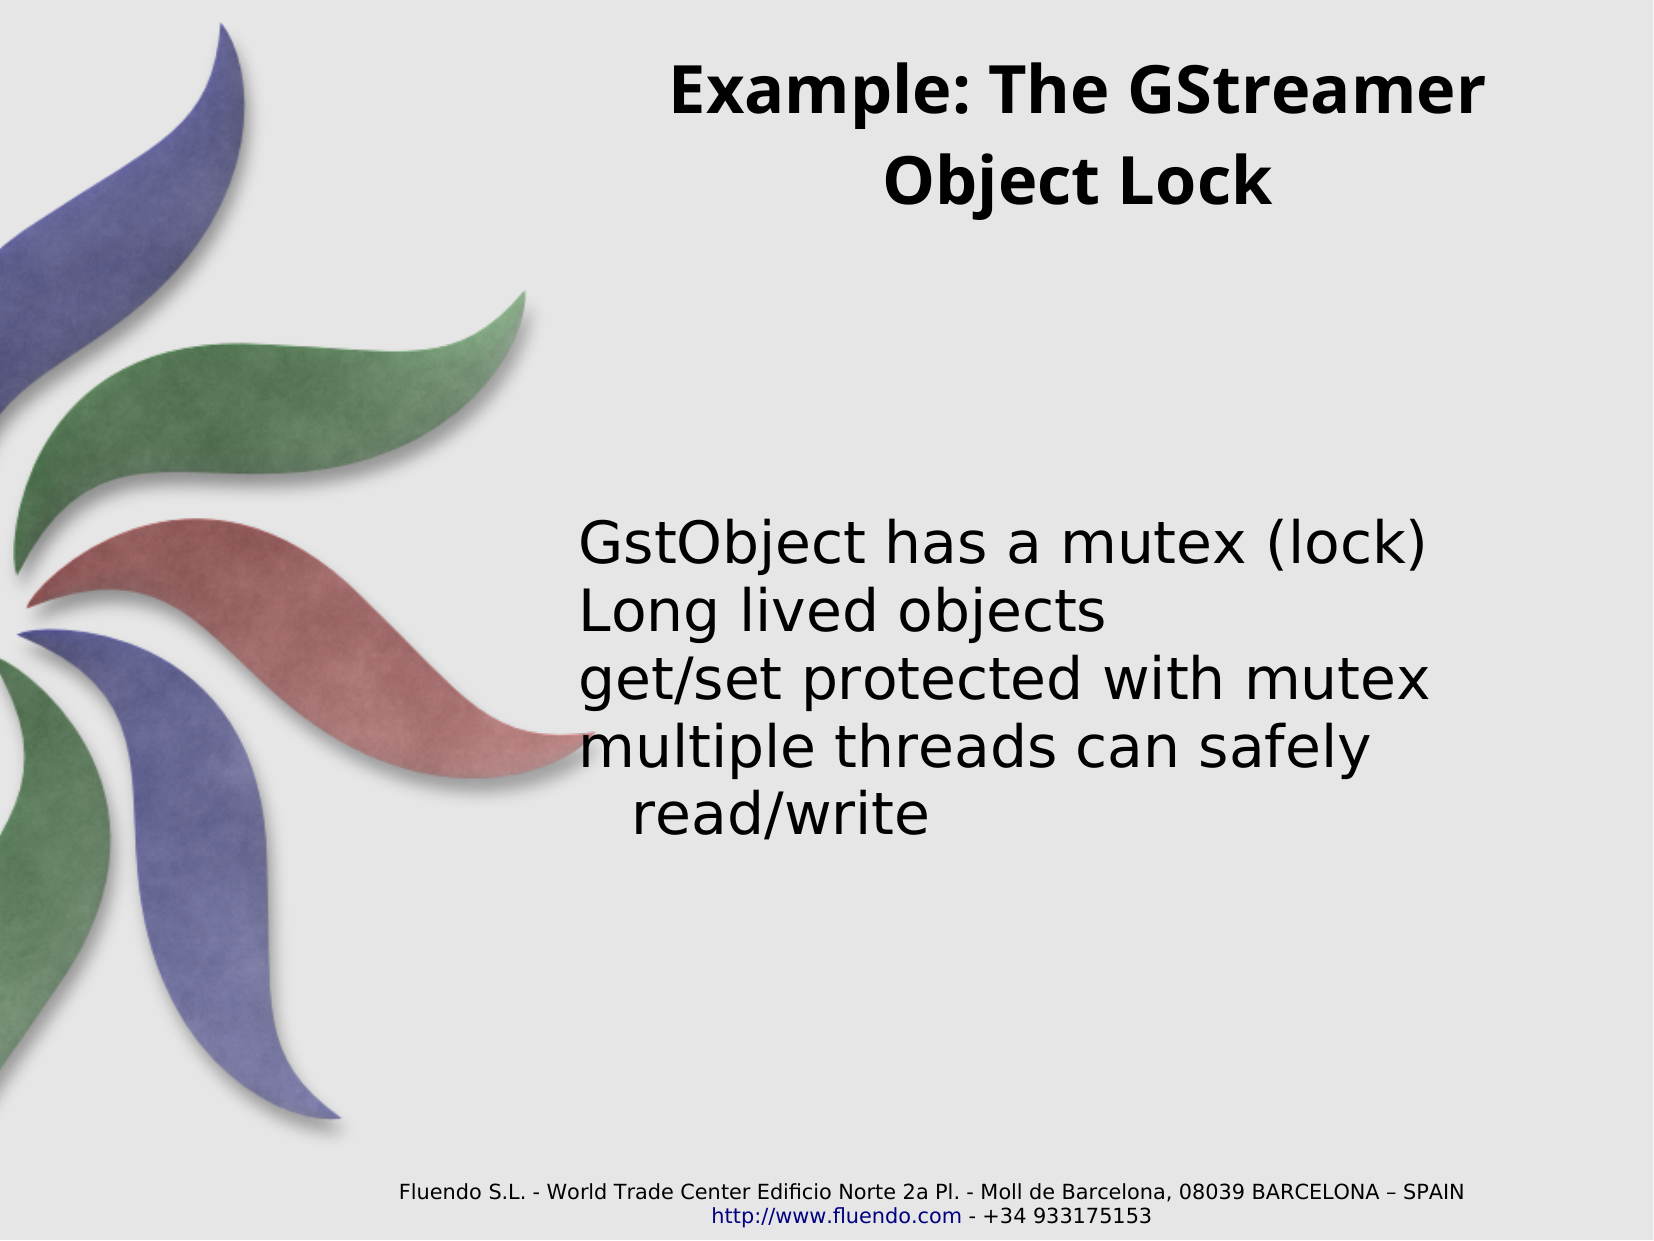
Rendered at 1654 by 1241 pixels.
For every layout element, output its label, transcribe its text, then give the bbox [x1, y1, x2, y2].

picture [0, 1, 602, 1241]
title Example: The GStreamer Object Lock [561, 52, 1595, 214]
list GstObject has a mutex (lock) Long lived objects get/set protected with mutex multiple threads can safely read/write [561, 236, 1595, 1123]
picture [597, 1189, 602, 1198]
